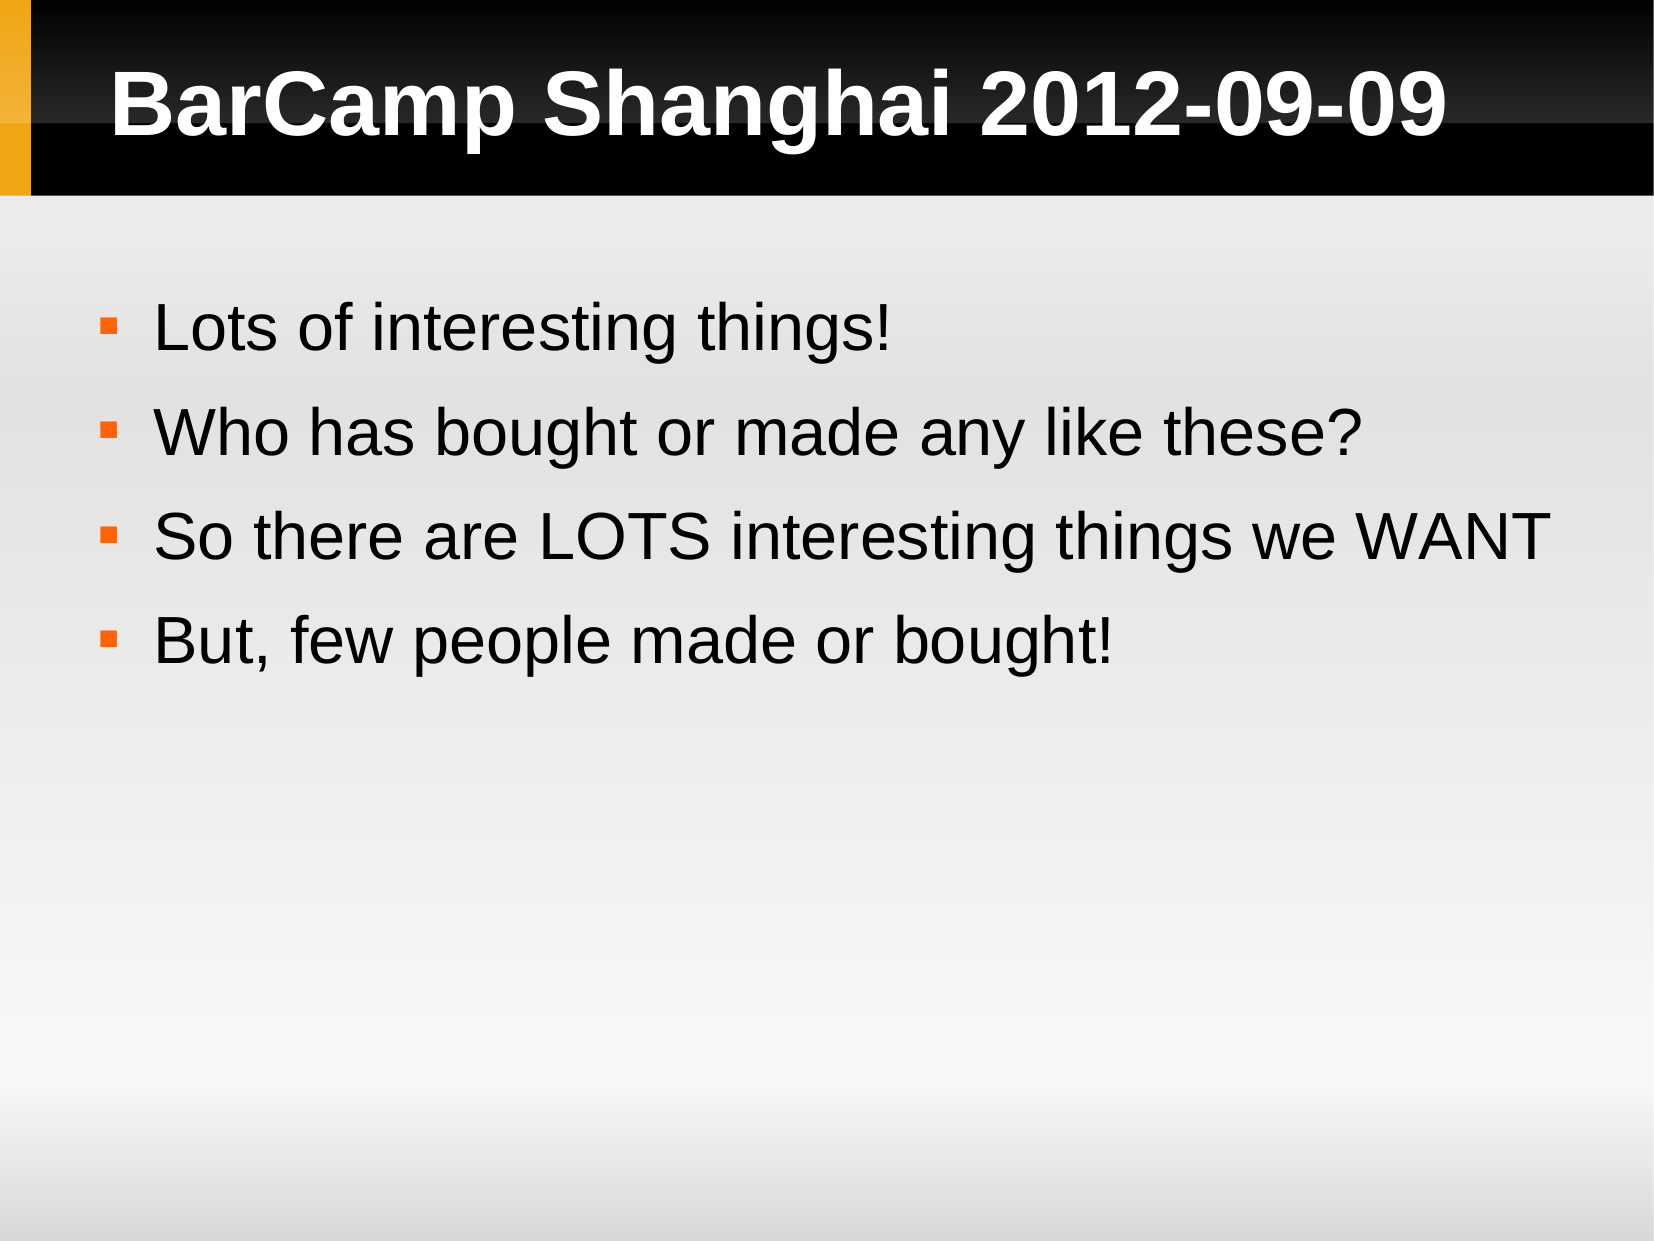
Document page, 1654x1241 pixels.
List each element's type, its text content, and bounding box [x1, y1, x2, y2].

picture [0, 0, 1654, 1241]
title BarCamp Shanghai 2012-09-09 [76, 0, 1565, 208]
list Lots of interesting things! Who has bought or made any like these? So there are LOTS interesting things we WANT But, few people made or bought! [82, 290, 1571, 1109]
